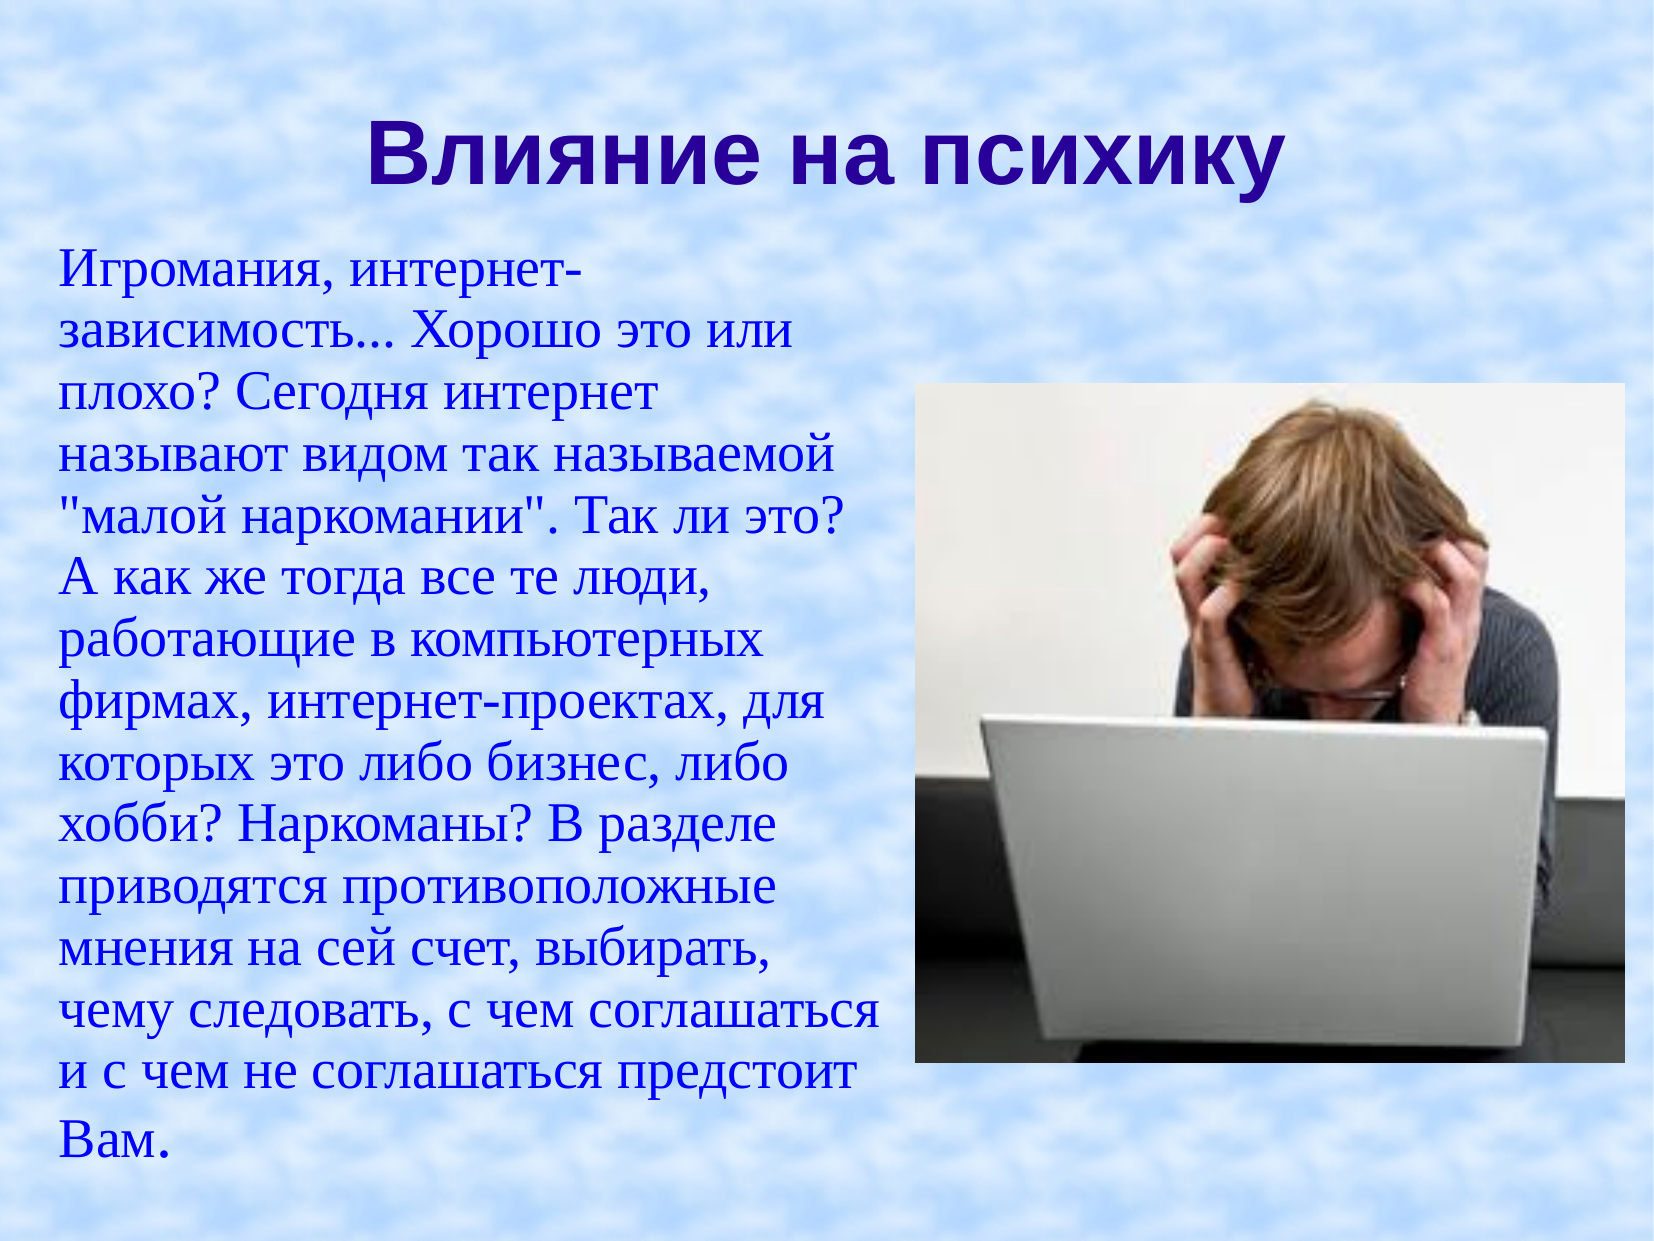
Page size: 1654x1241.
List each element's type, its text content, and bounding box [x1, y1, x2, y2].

picture [0, 0, 1654, 1241]
title Влияние на психику [82, 57, 1571, 248]
list Игромания, интернет-зависимость... Хорошо это или плохо? Сегодня интернет называют видом так называемой "малой наркомании". Так ли это? А как же тогда все те люди, работающие в компьютерных фирмах, интернет-проектах, для которых это либо бизнес, либо хобби? Наркоманы? В разделе приводятся противоположные мнения на сей счет, выбирать, чему следовать, с чем соглашаться и с чем не соглашаться предстоит Вам. [59, 236, 886, 1182]
